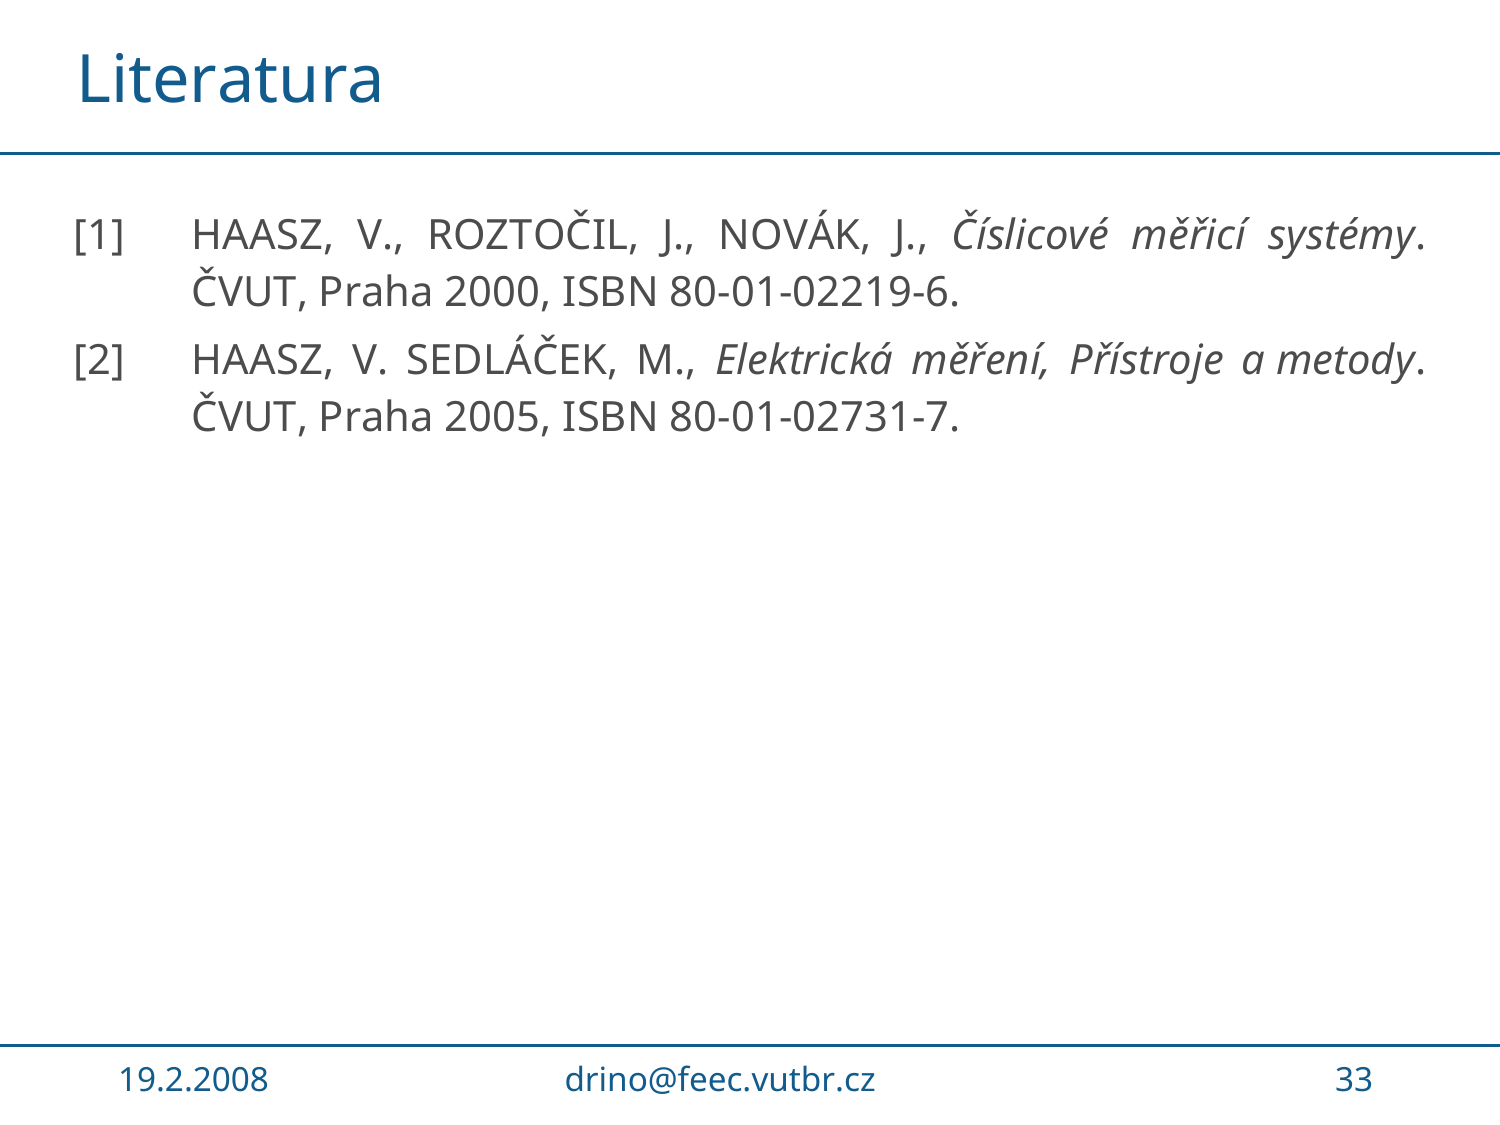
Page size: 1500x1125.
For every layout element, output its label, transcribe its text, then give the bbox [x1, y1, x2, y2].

text_box [1] HAASZ, V., ROZTOČIL, J., NOVÁK, J., Číslicové měřicí systémy. ČVUT, Praha 2000, ISBN 80-01-02219-6. [2] HAASZ, V. SEDLÁČEK, M., Elektrická měření, Přístroje a metody. ČVUT, Praha 2005, ISBN 80-01-02731-7. [59, 196, 1442, 452]
title Literatura [0, 0, 1500, 152]
text_box 21 [1075, 1049, 1388, 1125]
text_box drino@feec.vutbr.cz [454, 1049, 987, 1125]
text_box 19.2.2008 [103, 1049, 432, 1125]
